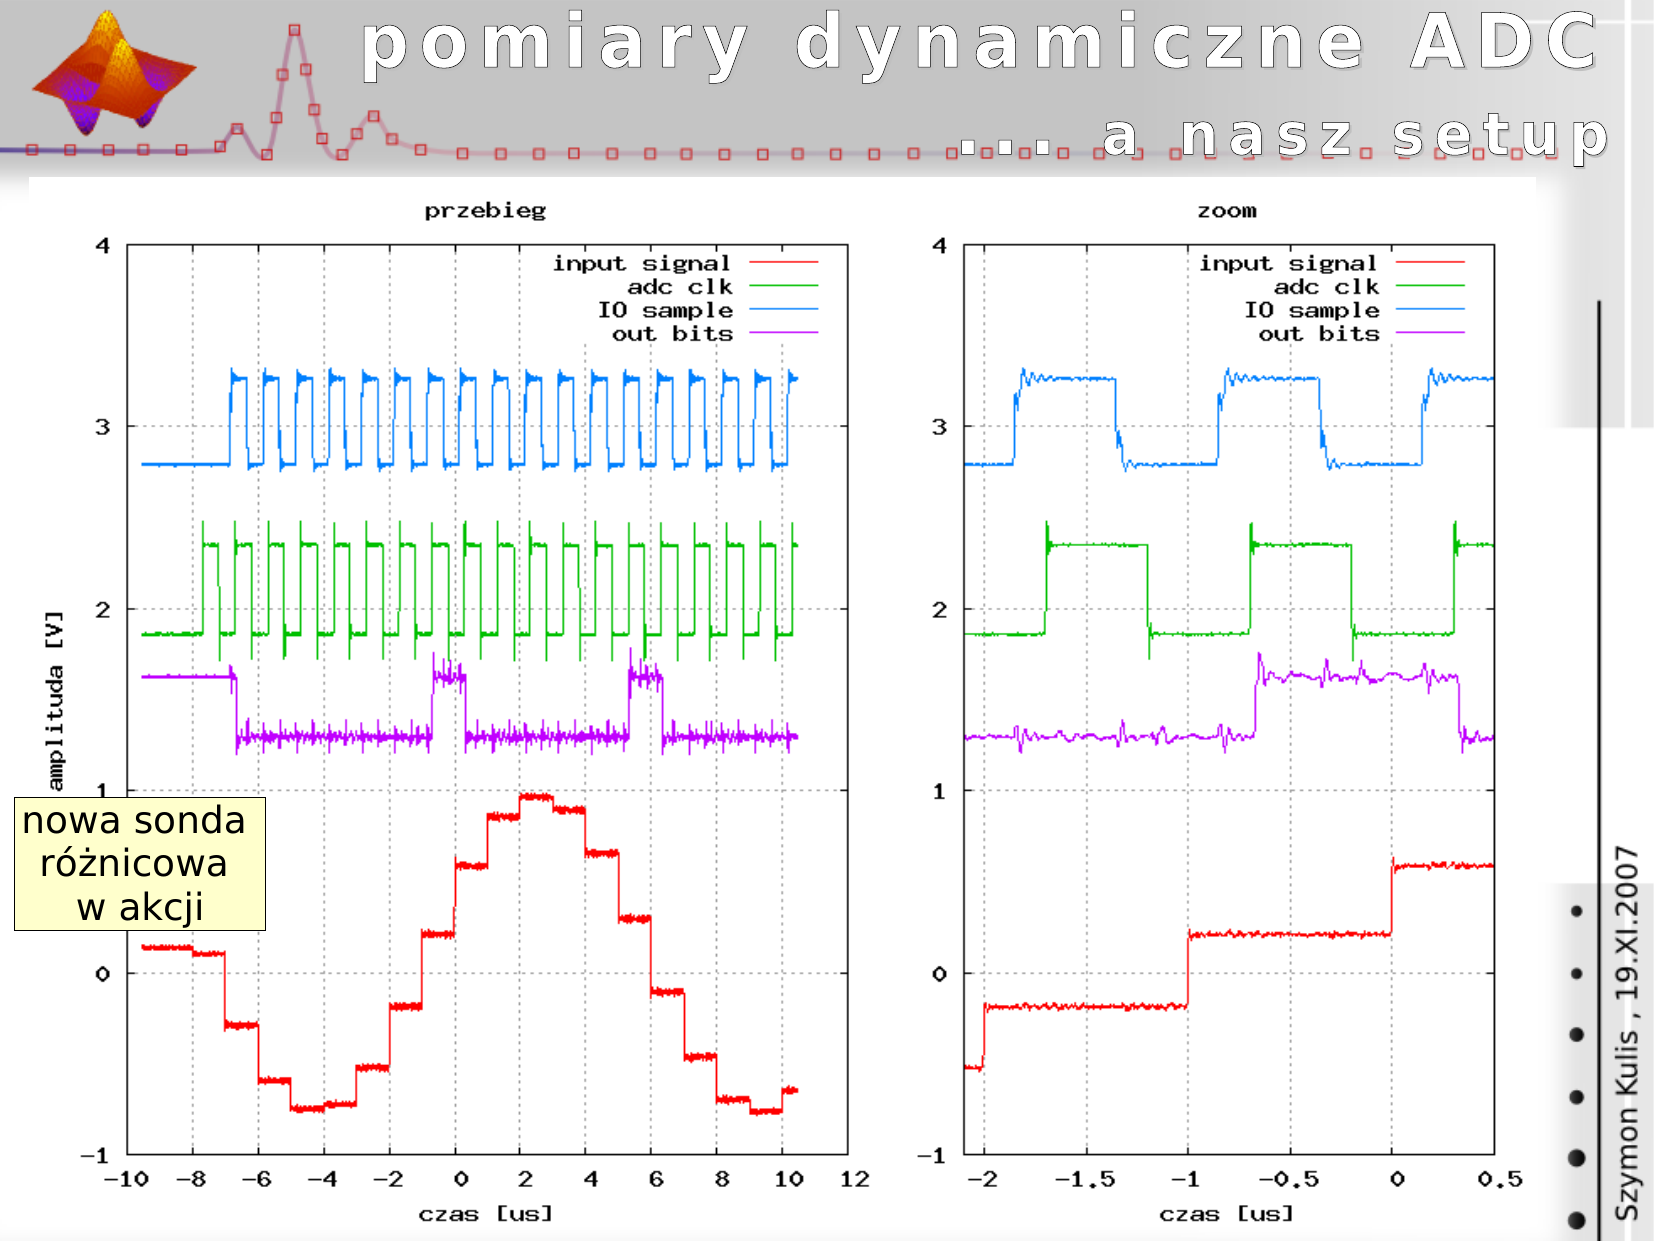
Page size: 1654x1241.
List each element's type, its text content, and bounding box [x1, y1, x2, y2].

text_box nowa sonda różnicowa w akcji [14, 797, 266, 931]
title pomiary dynamiczne ADC ... a nasz setup [354, 0, 1610, 173]
picture [0, 0, 1654, 1241]
